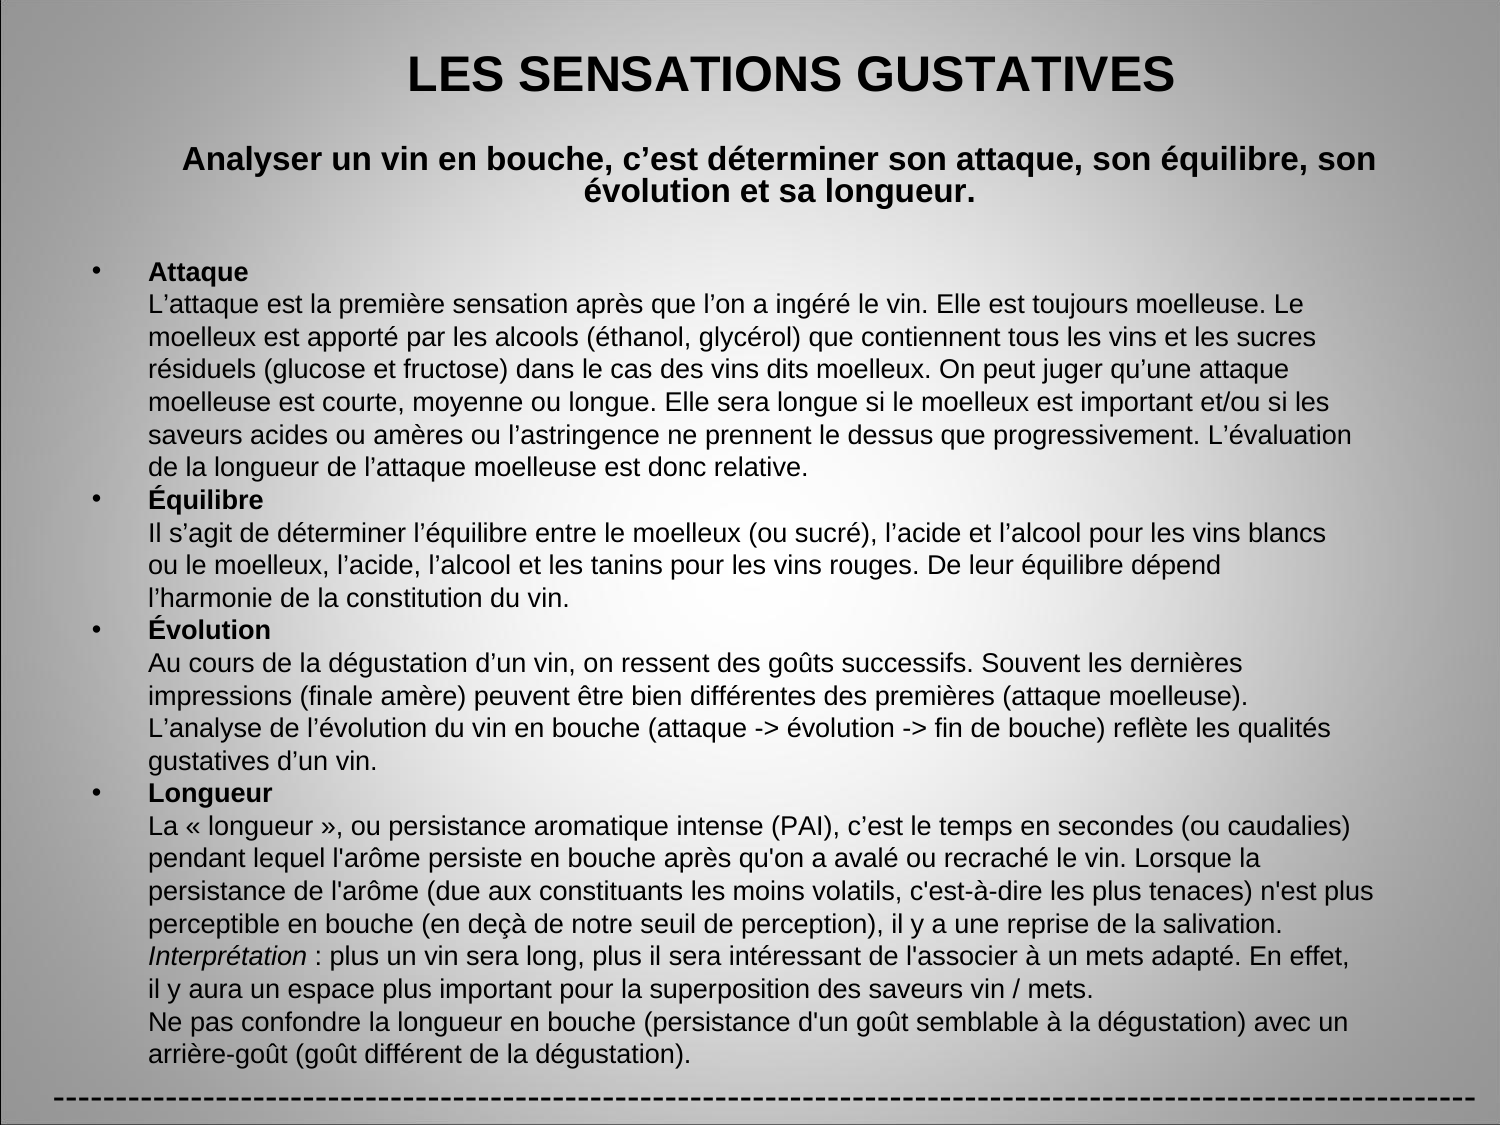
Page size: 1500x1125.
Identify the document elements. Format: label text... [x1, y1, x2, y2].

text_box ------------------------------------------------------------------------------------------------------------------ [38, 1064, 1493, 1125]
list Analyser un vin en bouche, c’est déterminer son attaque, son équilibre, son évolution et sa longueur. Attaque L’attaque est la première sensation après que l’on a ingéré le vin. Elle est toujours moelleuse. Le moelleux est apporté par les alcools (éthanol, glycérol) que contiennent tous les vins et les sucres résiduels (glucose et fructose) dans le cas des vins dits moelleux. On peut juger qu’une attaque moelleuse est courte, moyenne ou longue. Elle sera longue si le moelleux est important et/ou si les saveurs acides ou amères ou l’astringence ne prennent le dessus que progressivement. L’évaluation de la longueur de l’attaque moelleuse est donc relative. Équilibre Il s’agit de déterminer l’équilibre entre le moelleux (ou sucré), l’acide et l’alcool pour les vins blancs ou le moelleux, l’acide, l’alcool et les tanins pour les vins rouges. De leur équilibre dépend l’harmonie de la constitution du vin. Évolution Au cours de la dégustation d’un vin, on ressent des goûts successifs. Souvent les dernières impressions (finale amère) peuvent être bien différentes des premières (attaque moelleuse). L’analyse de l’évolution du vin en bouche (attaque -> évolution -> fin de bouche) reflète les qualités gustatives d’un vin. Longueur La « longueur », ou persistance aromatique intense (PAI), c’est le temps en secondes (ou caudalies) pendant lequel l'arôme persiste en bouche après qu'on a avalé ou recraché le vin. Lorsque la persistance de l'arôme (due aux constituants les moins volatils, c'est-à-dire les plus tenaces) n'est plus perceptible en bouche (en deçà de notre seuil de perception), il y a une reprise de la salivation. Interprétation : plus un vin sera long, plus il sera intéressant de l'associer à un mets adapté. En effet, il y aura un espace plus important pour la superposition des saveurs vin / mets. Ne pas confondre la longueur en bouche (persistance d'un goût semblable à la dégustation) avec un arrière-goût (goût différent de la dégustation). [76, 137, 1427, 1064]
picture [0, 0, 1500, 1125]
text_box LES SENSATIONS GUSTATIVES [392, 34, 1192, 110]
